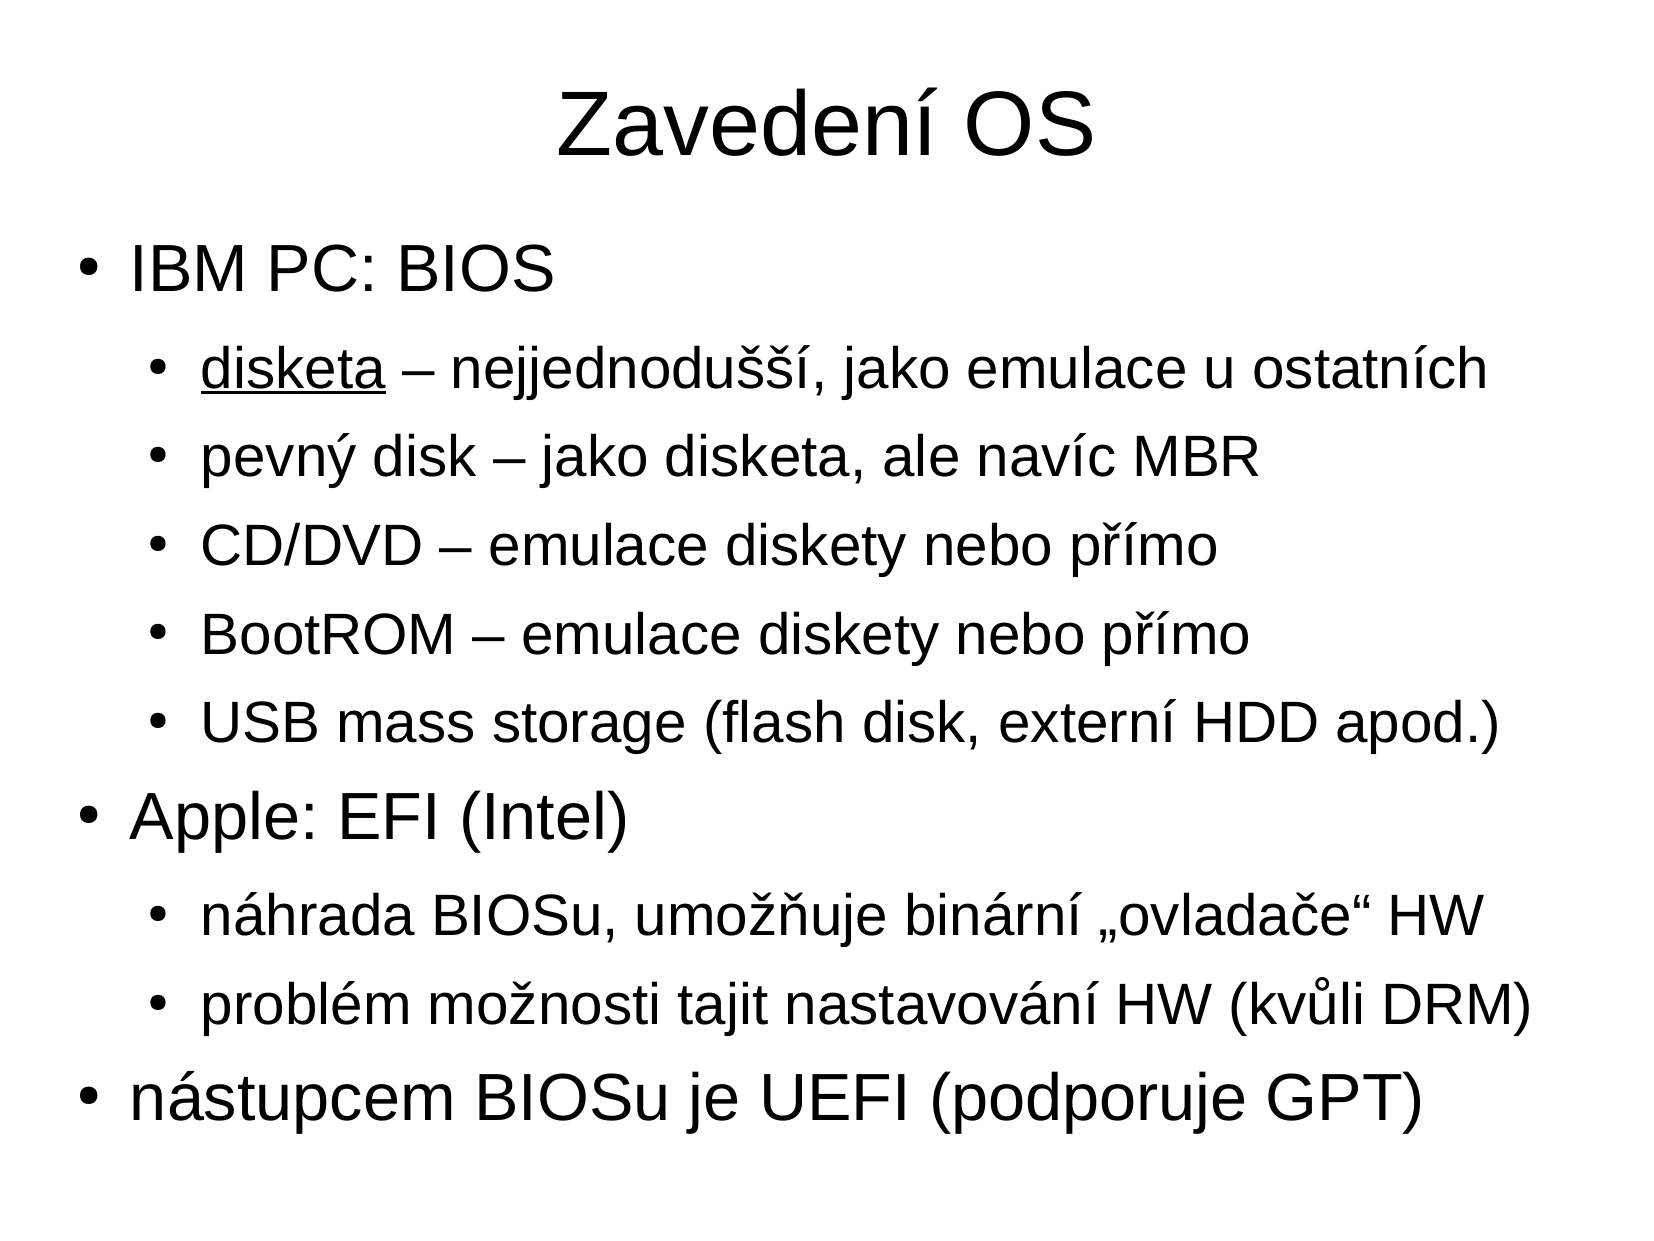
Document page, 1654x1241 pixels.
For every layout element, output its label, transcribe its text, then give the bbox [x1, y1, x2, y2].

title Zavedení OS [82, 27, 1571, 220]
list IBM PC: BIOS disketa – nejjednodušší, jako emulace u ostatních pevný disk – jako disketa, ale navíc MBR CD/DVD – emulace diskety nebo přímo BootROM – emulace diskety nebo přímo USB mass storage (flash disk, externí HDD apod.) Apple: EFI (Intel) náhrada BIOSu, umožňuje binární „ovladače“ HW problém možnosti tajit nastavování HW (kvůli DRM) nástupcem BIOSu je UEFI (podporuje GPT) [59, 231, 1625, 1136]
